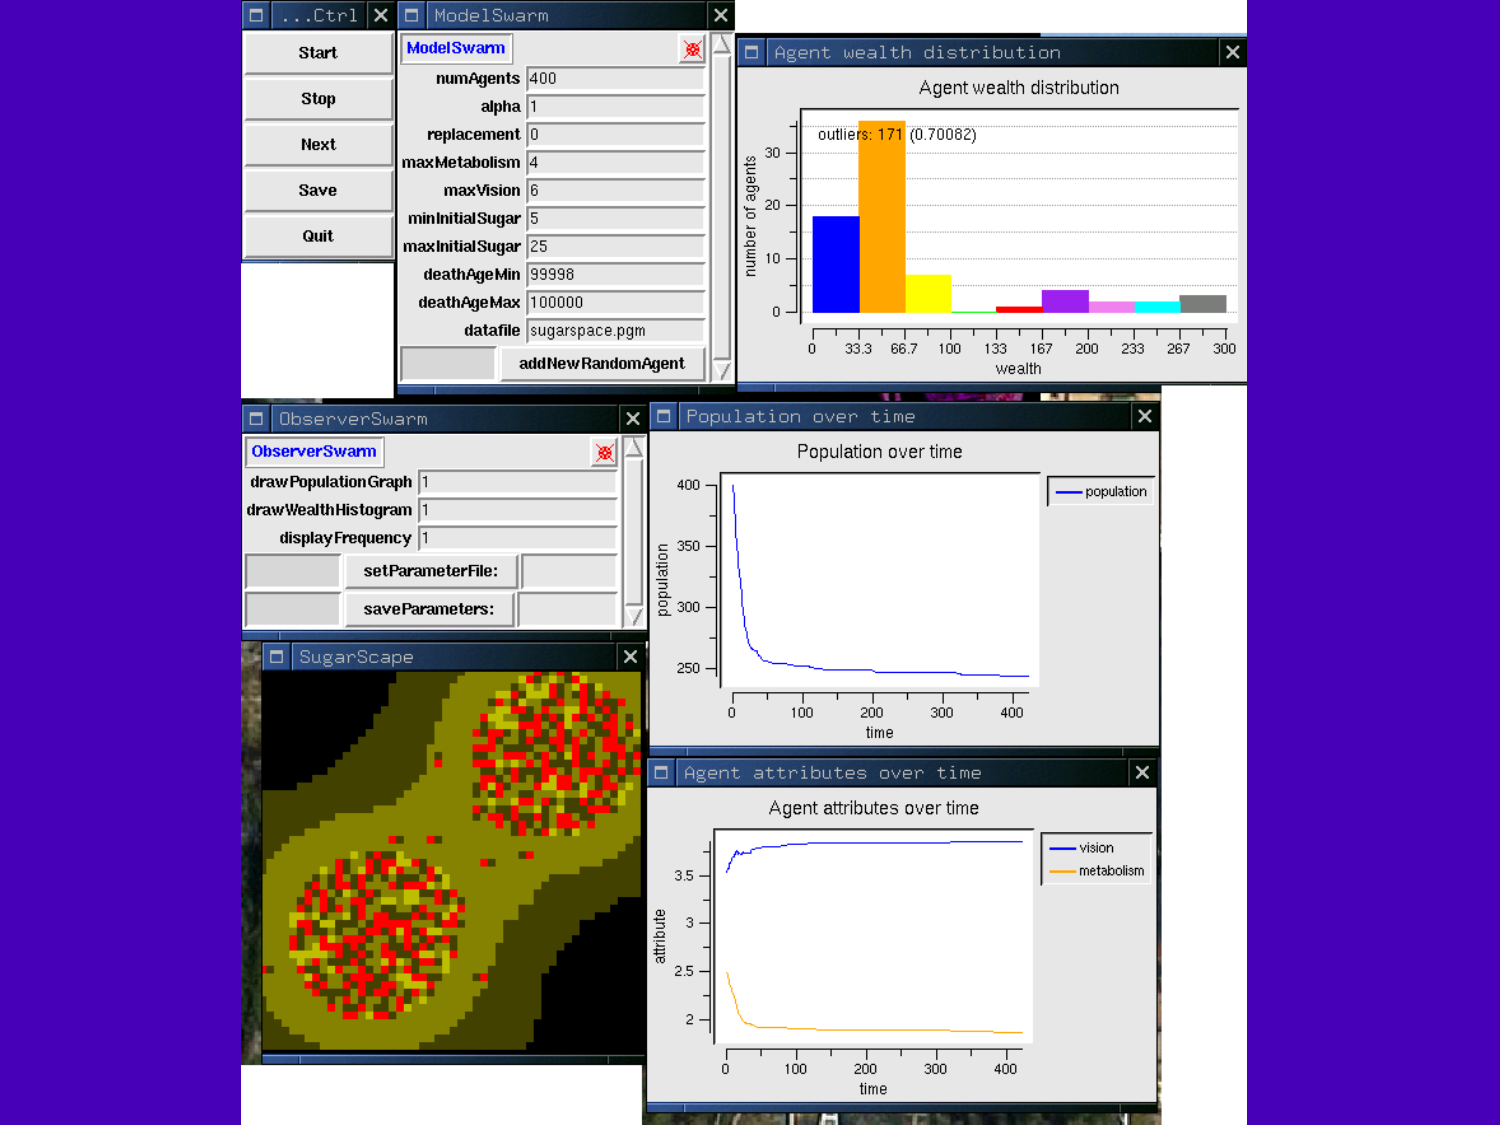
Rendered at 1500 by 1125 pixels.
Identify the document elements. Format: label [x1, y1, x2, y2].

picture [241, 0, 1247, 1125]
